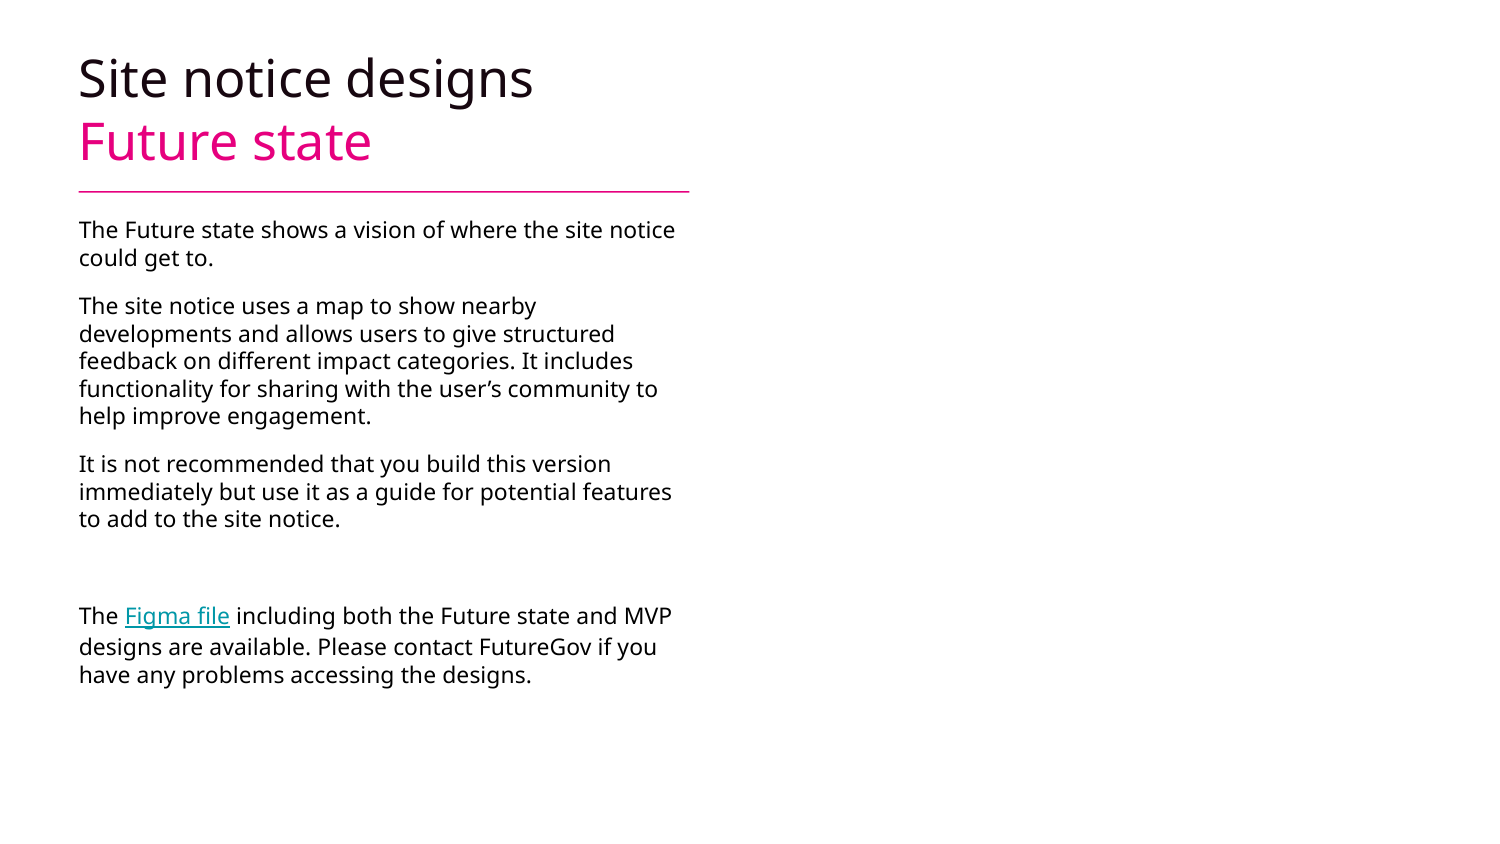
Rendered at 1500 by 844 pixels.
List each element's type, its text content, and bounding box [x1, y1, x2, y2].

text_box The Future state shows a vision of where the site notice could get to. The site notice uses a map to show nearby developments and allows users to give structured feedback on different impact categories. It includes functionality for sharing with the user’s community to help improve engagement. It is not recommended that you build this version immediately but use it as a guide for potential features to add to the site notice. The Figma file including both the Future state and MVP designs are available. Please contact FutureGov if you have any problems accessing the designs. [78, 215, 690, 688]
text_box Site notice designs Future state [78, 45, 1155, 217]
